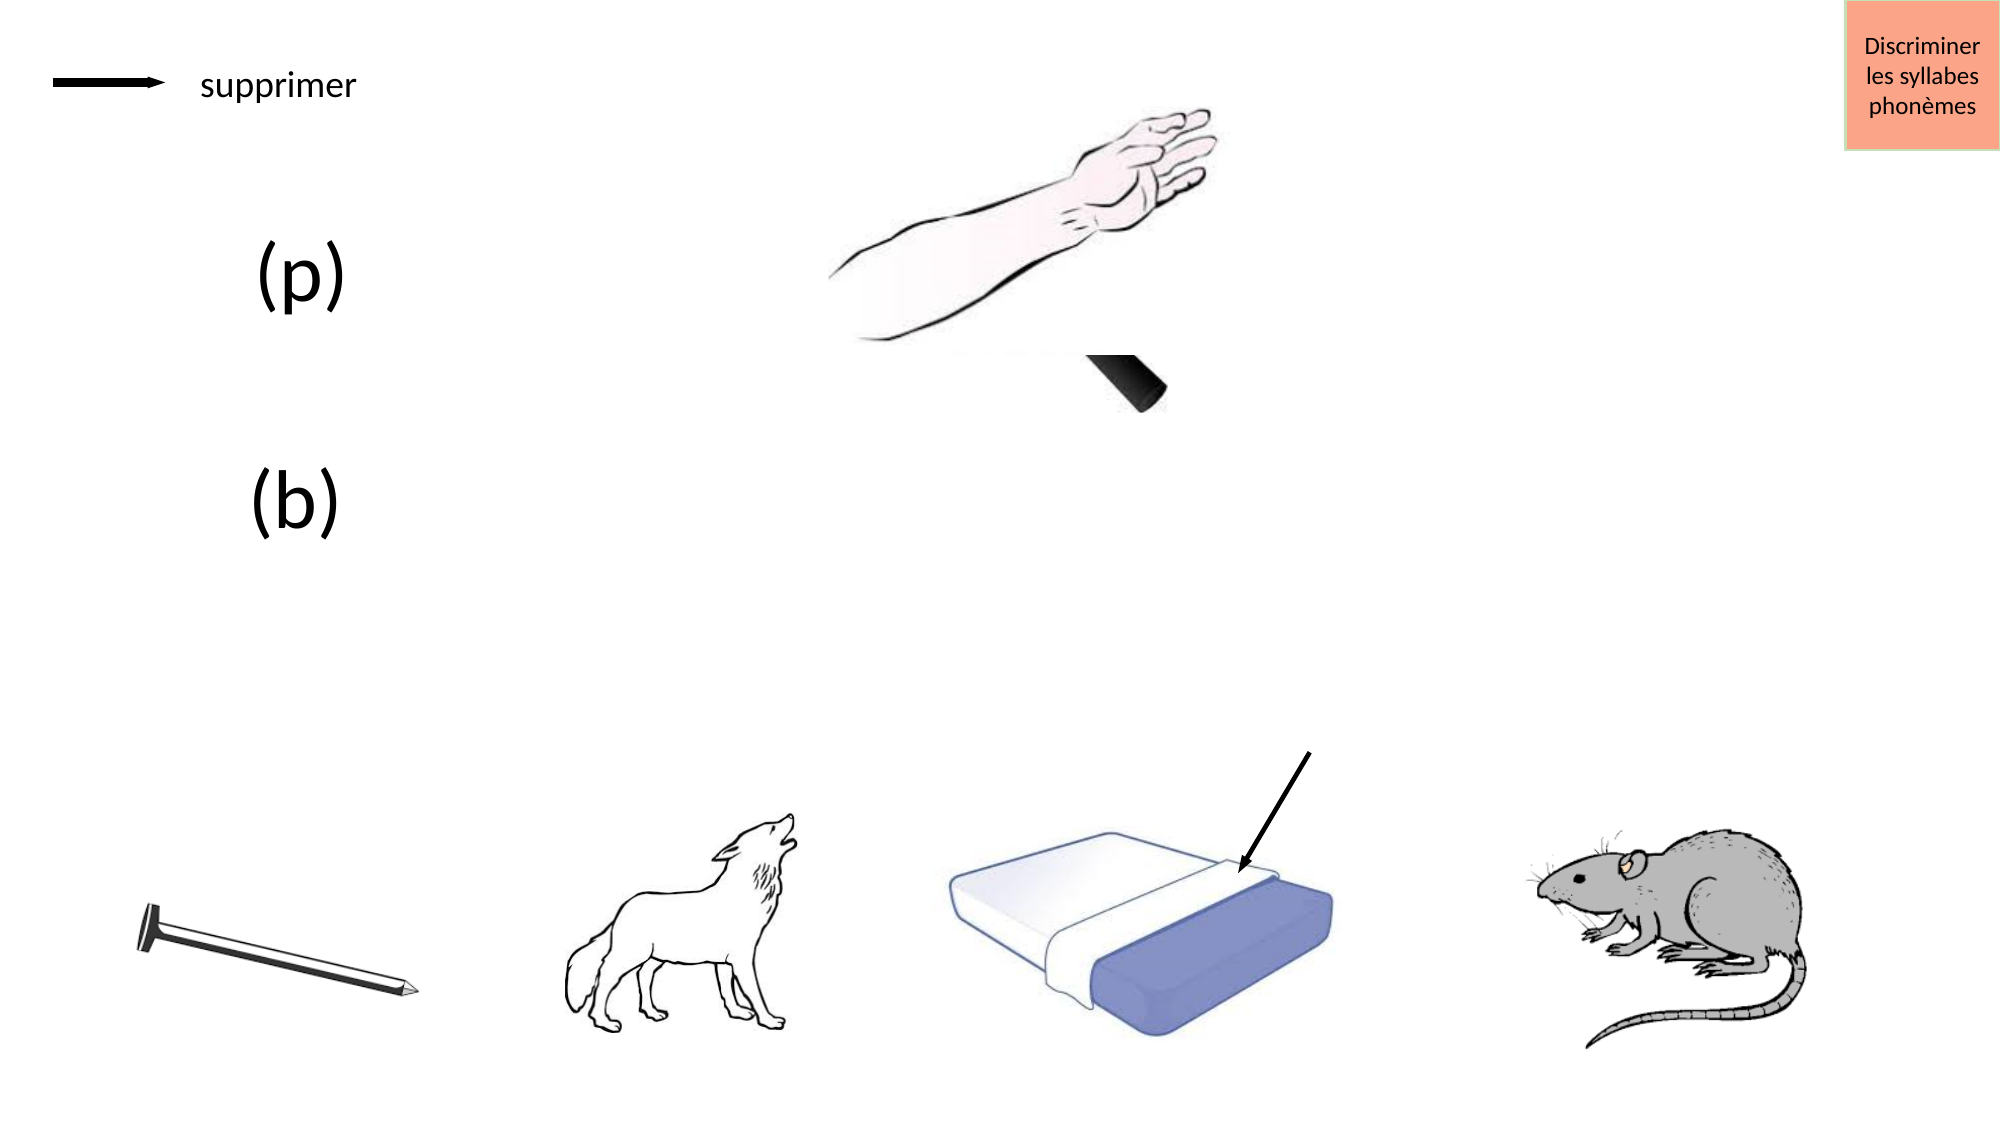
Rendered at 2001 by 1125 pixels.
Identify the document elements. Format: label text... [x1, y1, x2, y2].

picture [828, 75, 1239, 427]
picture [124, 840, 433, 1059]
picture [565, 812, 799, 1033]
text_box (b) [165, 435, 426, 555]
picture [1521, 787, 1813, 1059]
text_box supprimer [185, 52, 373, 112]
picture [932, 826, 1342, 1042]
text_box (p) [172, 209, 432, 328]
text_box Discriminer les syllabes phonèmes [1846, 0, 2000, 150]
